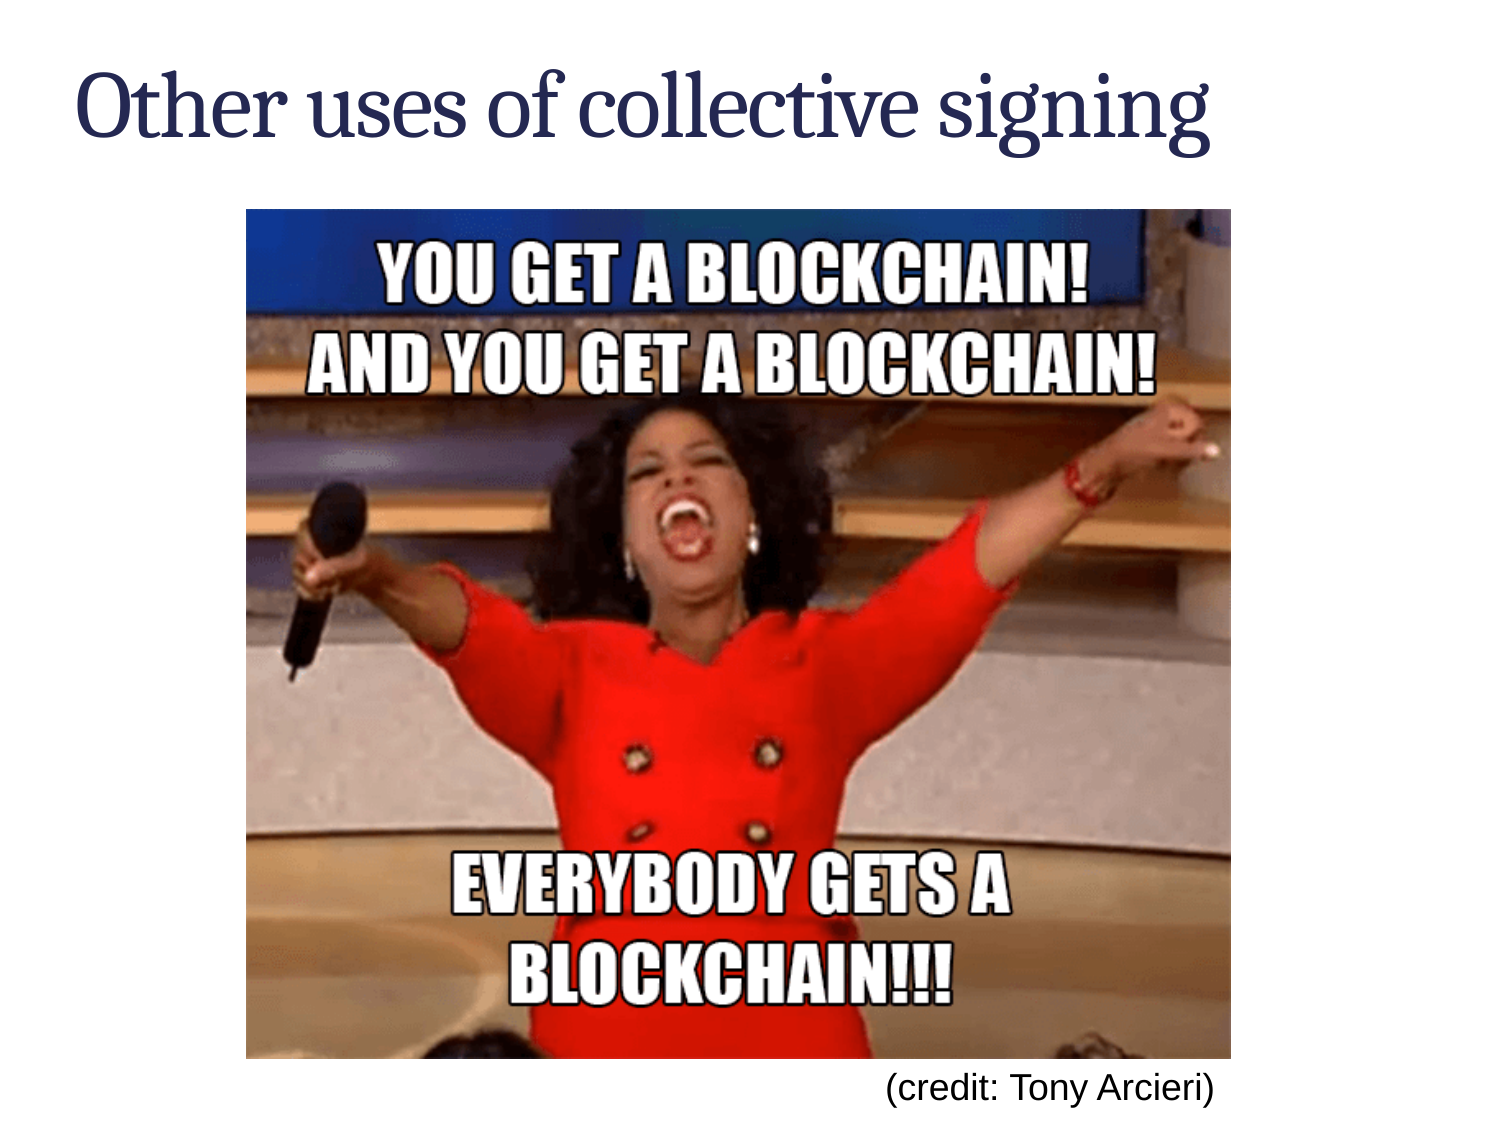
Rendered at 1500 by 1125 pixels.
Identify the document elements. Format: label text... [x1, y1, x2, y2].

text_box (credit: Tony Arcieri) [735, 1058, 1231, 1116]
title Other uses of collective signing [75, 12, 1471, 200]
picture [246, 209, 1231, 1059]
